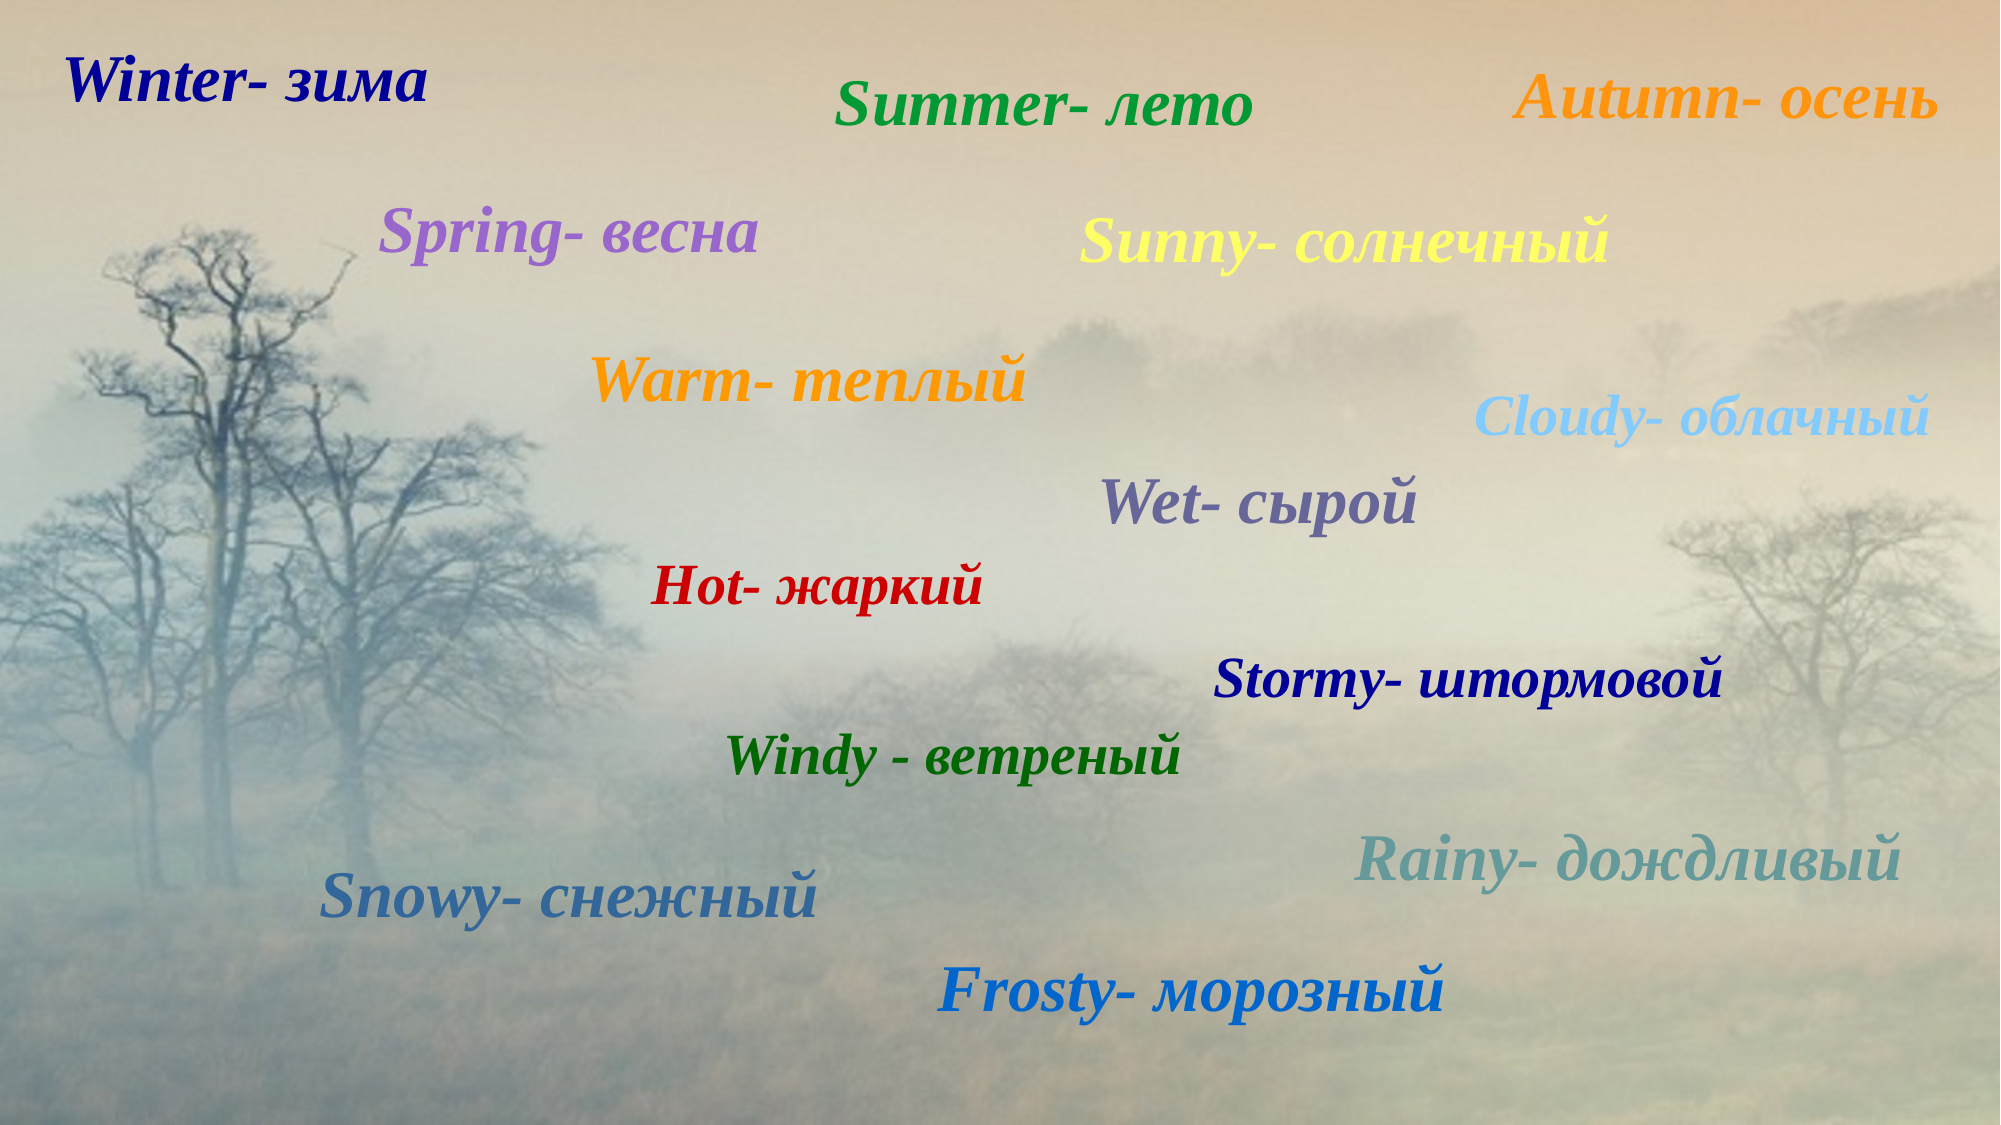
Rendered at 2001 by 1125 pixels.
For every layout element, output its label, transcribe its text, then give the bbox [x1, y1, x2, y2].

text_box Warm- теплый [573, 327, 1043, 423]
text_box Winter- зима [46, 26, 444, 122]
text_box Rainy- дождливый [1339, 806, 1918, 902]
text_box Windy - ветреный [708, 709, 1197, 794]
text_box Hot- жаркий [637, 539, 1000, 624]
picture [0, 0, 2000, 1125]
text_box Spring- весна [363, 178, 776, 273]
text_box Sunny- солнечный [1064, 188, 1627, 284]
text_box Frosty- морозный [923, 937, 1462, 1033]
text_box Stormy- штормовой [1198, 631, 1739, 717]
text_box Summer- лето [820, 51, 1271, 147]
text_box Wet- сырой [1082, 449, 1435, 544]
text_box Snowy- снежный [305, 843, 834, 939]
text_box Autumn- осень [1500, 44, 1955, 139]
text_box Cloudy- облачный [1459, 370, 1997, 455]
